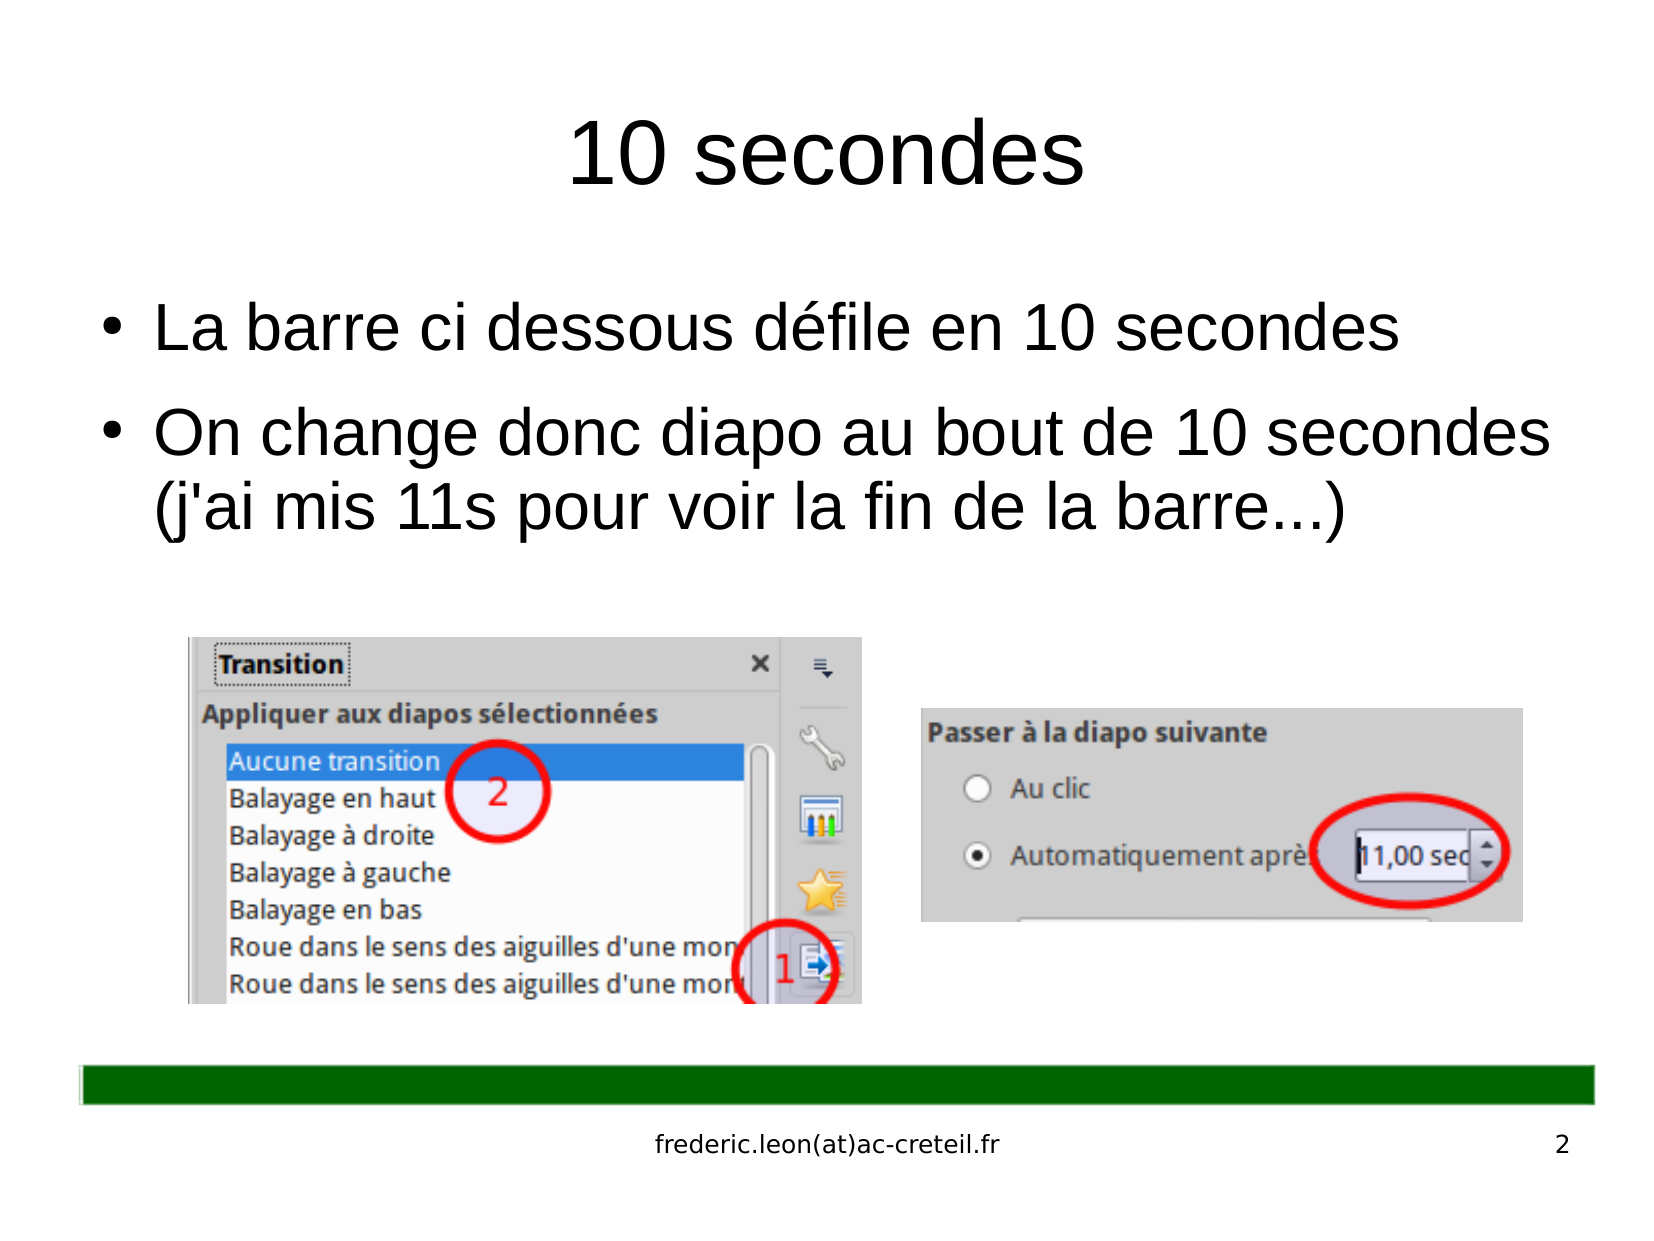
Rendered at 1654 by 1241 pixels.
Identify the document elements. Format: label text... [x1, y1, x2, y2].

picture [921, 708, 1523, 922]
title 10 secondes [82, 49, 1571, 257]
list La barre ci dessous défile en 10 secondes On change donc diapo au bout de 10 secondes (j'ai mis 11s pour voir la fin de la barre...) [82, 290, 1571, 1010]
picture [188, 637, 862, 1004]
picture [76, 1062, 1600, 1107]
